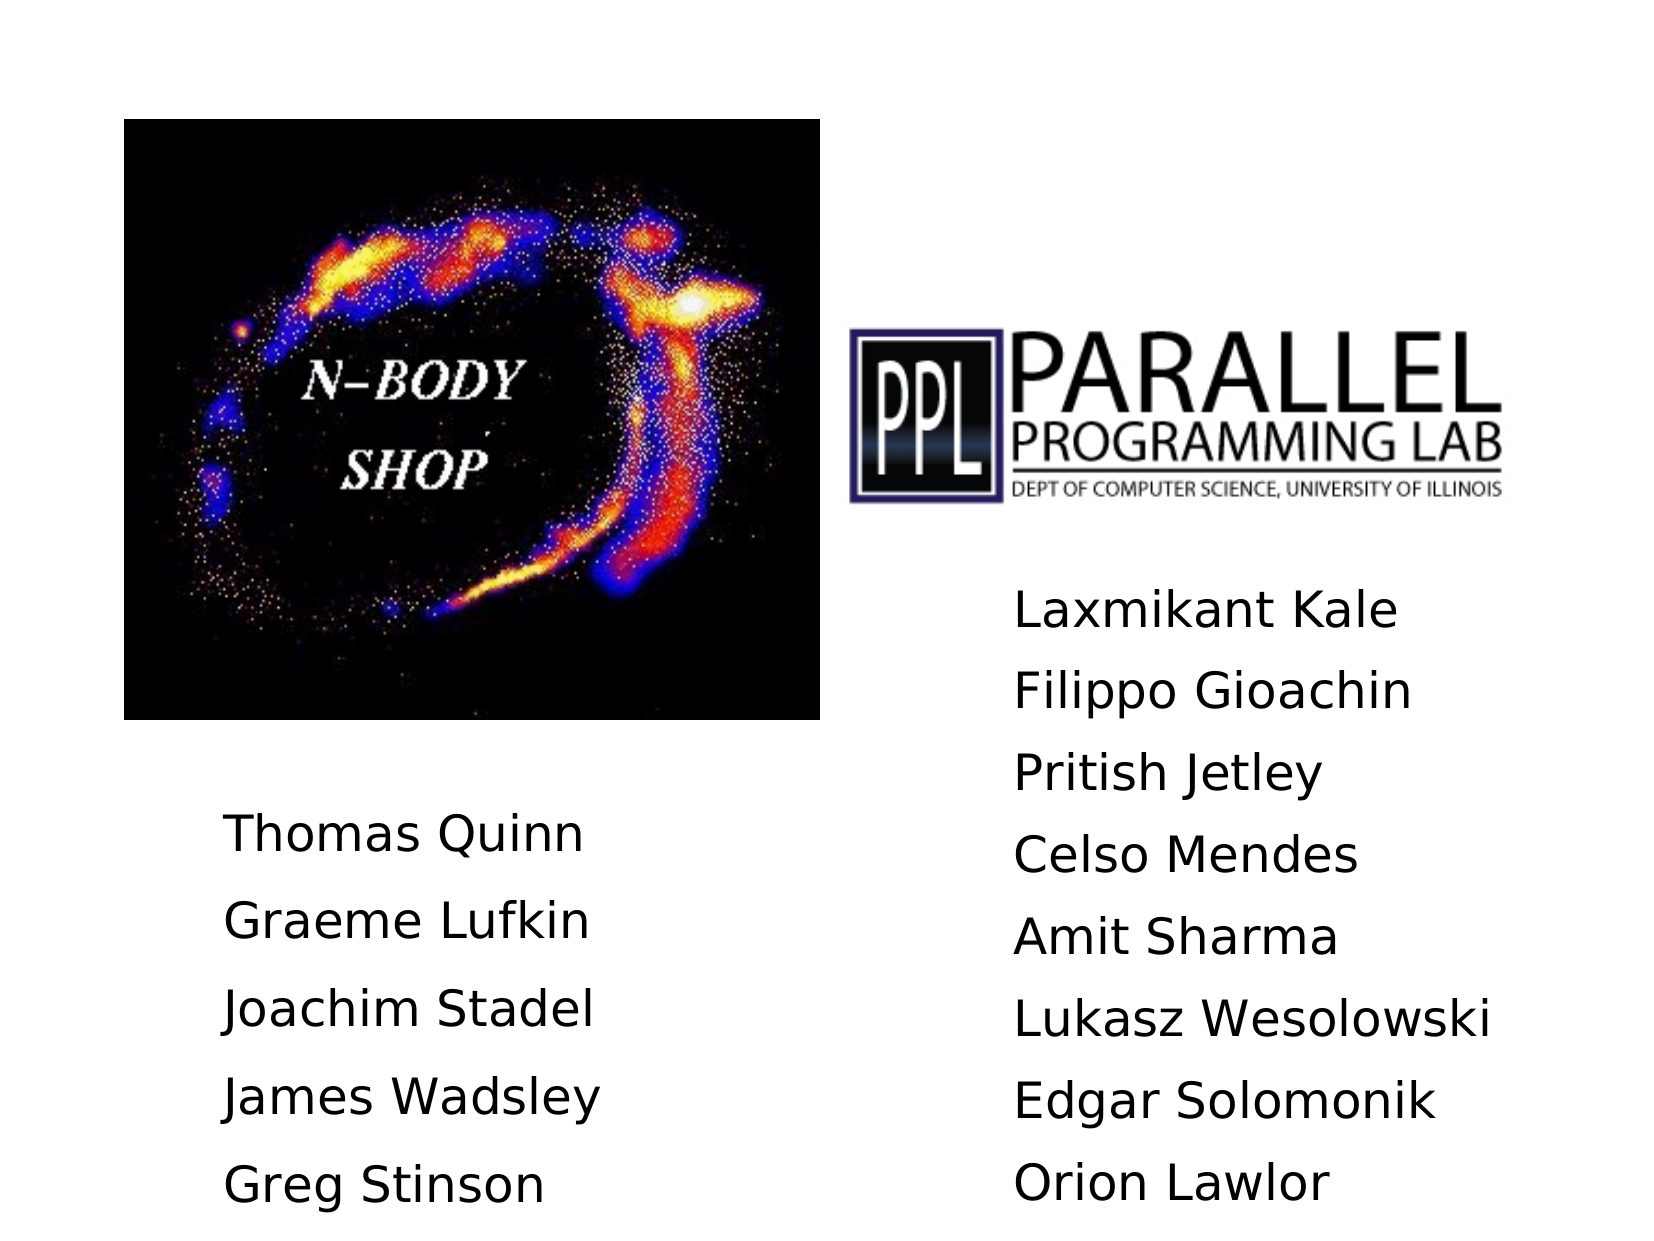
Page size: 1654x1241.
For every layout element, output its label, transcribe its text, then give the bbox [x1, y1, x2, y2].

picture [124, 119, 820, 720]
text_box Thomas Quinn Graeme Lufkin Joachim Stadel James Wadsley Greg Stinson [208, 797, 655, 1222]
picture [837, 317, 1513, 519]
text_box Laxmikant Kale Filippo Gioachin Pritish Jetley Celso Mendes Amit Sharma Lukasz Wesolowski Edgar Solomonik Orion Lawlor [998, 573, 1559, 1220]
